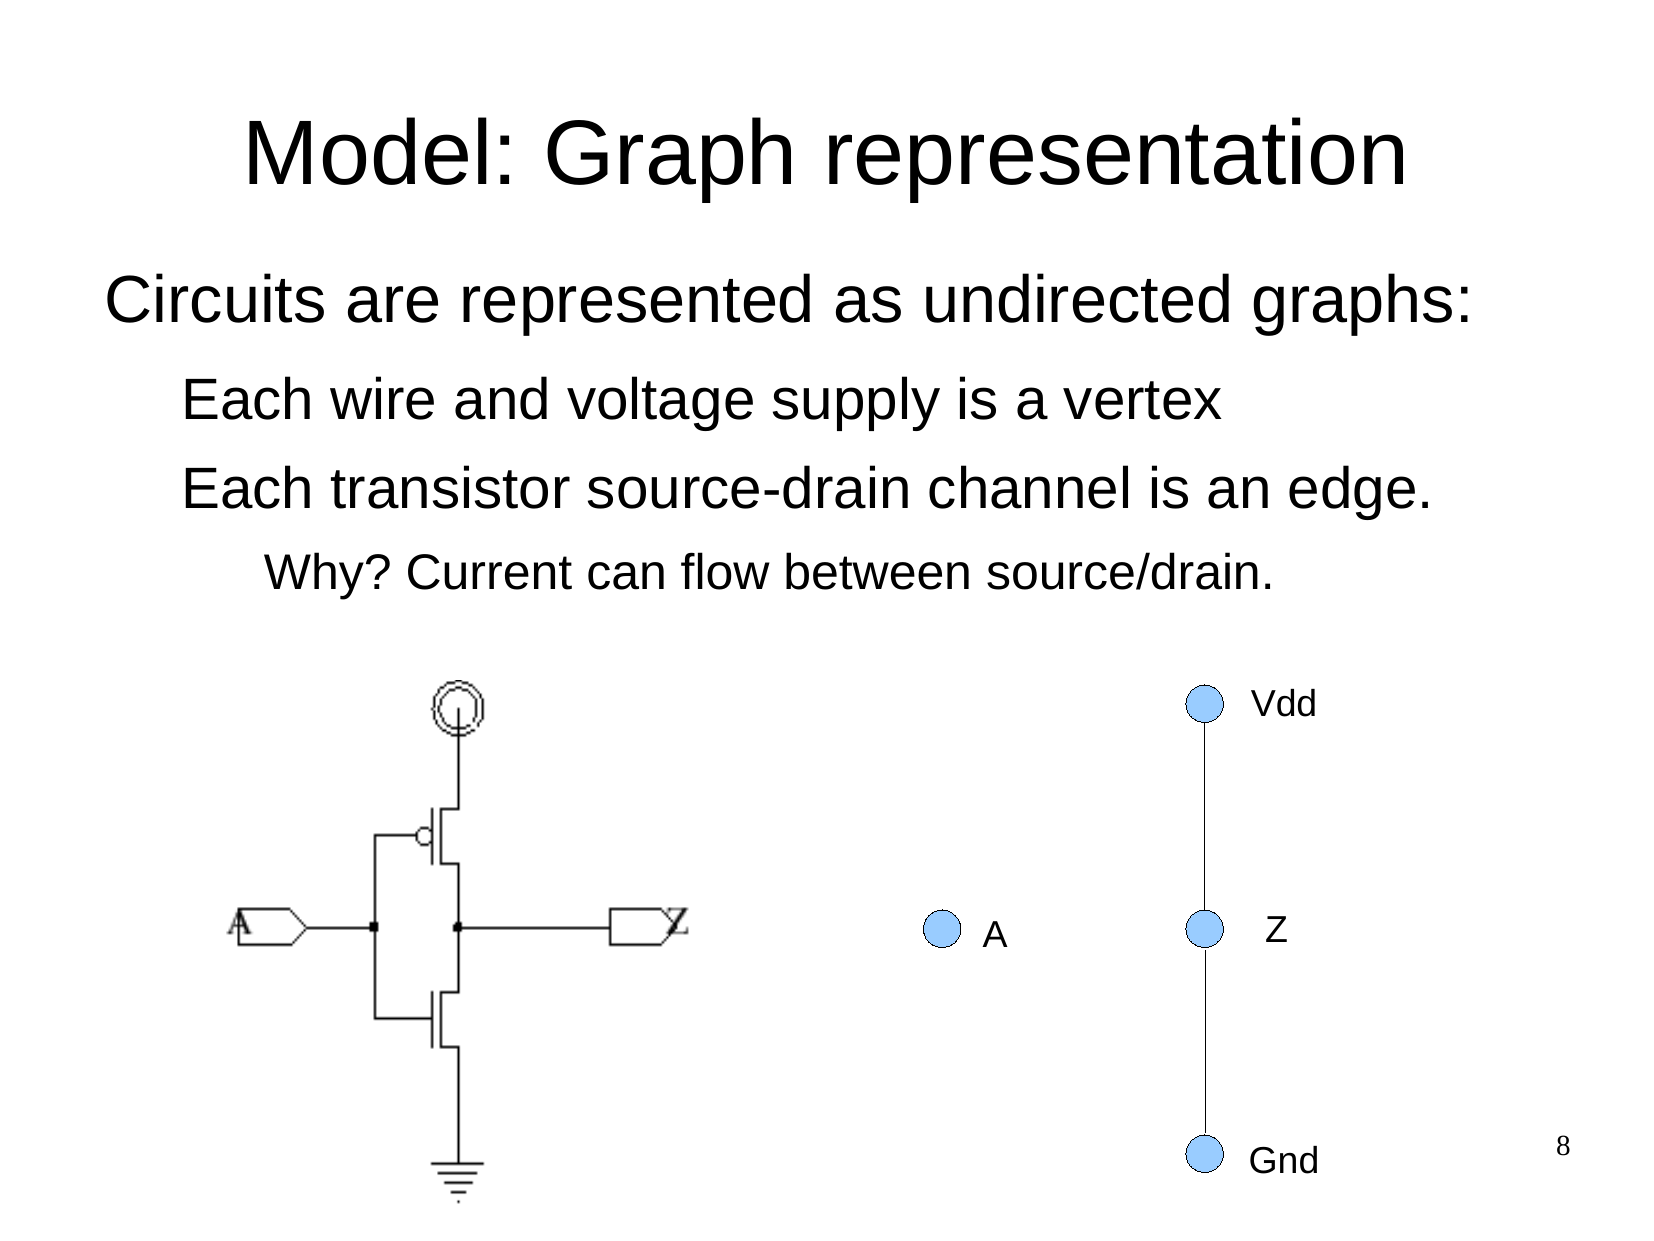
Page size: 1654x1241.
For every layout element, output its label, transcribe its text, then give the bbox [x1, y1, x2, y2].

text_box Z [1250, 901, 1303, 958]
list Circuits are represented as undirected graphs: Each wire and voltage supply is a vertex Each transistor source-drain channel is an edge. Why? Current can flow between source/drain. [86, 262, 1576, 1082]
title Model: Graph representation [82, 49, 1571, 257]
text_box A [968, 905, 1023, 963]
text_box Gnd [1233, 1132, 1335, 1189]
picture [225, 680, 713, 1206]
text_box [1185, 684, 1224, 723]
text_box [1185, 1134, 1224, 1173]
text_box Vdd [1236, 675, 1333, 732]
text_box [1185, 909, 1224, 948]
text_box [923, 909, 961, 948]
